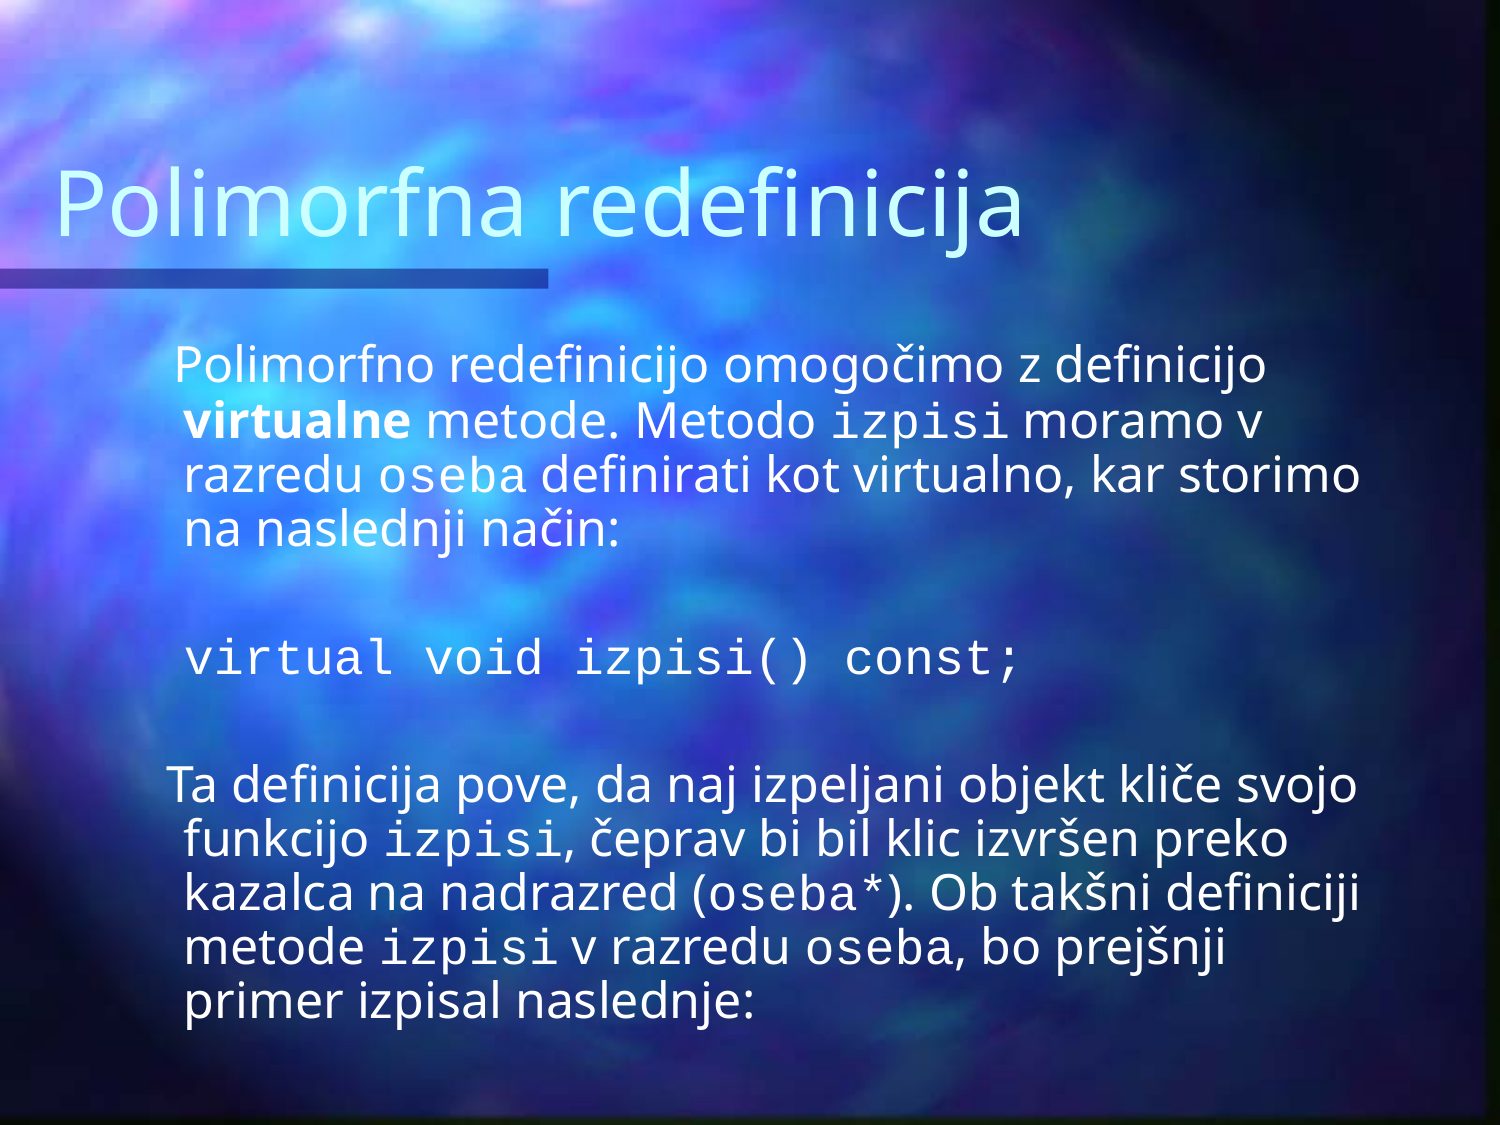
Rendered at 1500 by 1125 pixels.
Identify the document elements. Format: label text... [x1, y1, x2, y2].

list Polimorfno redefinicijo omogočimo z definicijo virtualne metode. Metodo izpisi moramo v razredu oseba definirati kot virtualno, kar storimo na naslednji način: virtual void izpisi() const; Ta definicija pove, da naj izpeljani objekt kliče svojo funkcijo izpisi, čeprav bi bil klic izvršen preko kazalca na nadrazred (oseba*). Ob takšni definiciji metode izpisi v razredu oseba, bo prejšnji primer izpisal naslednje: [112, 324, 1388, 1000]
picture [0, 0, 1500, 1125]
title Polimorfna redefinicija [37, 75, 1313, 263]
